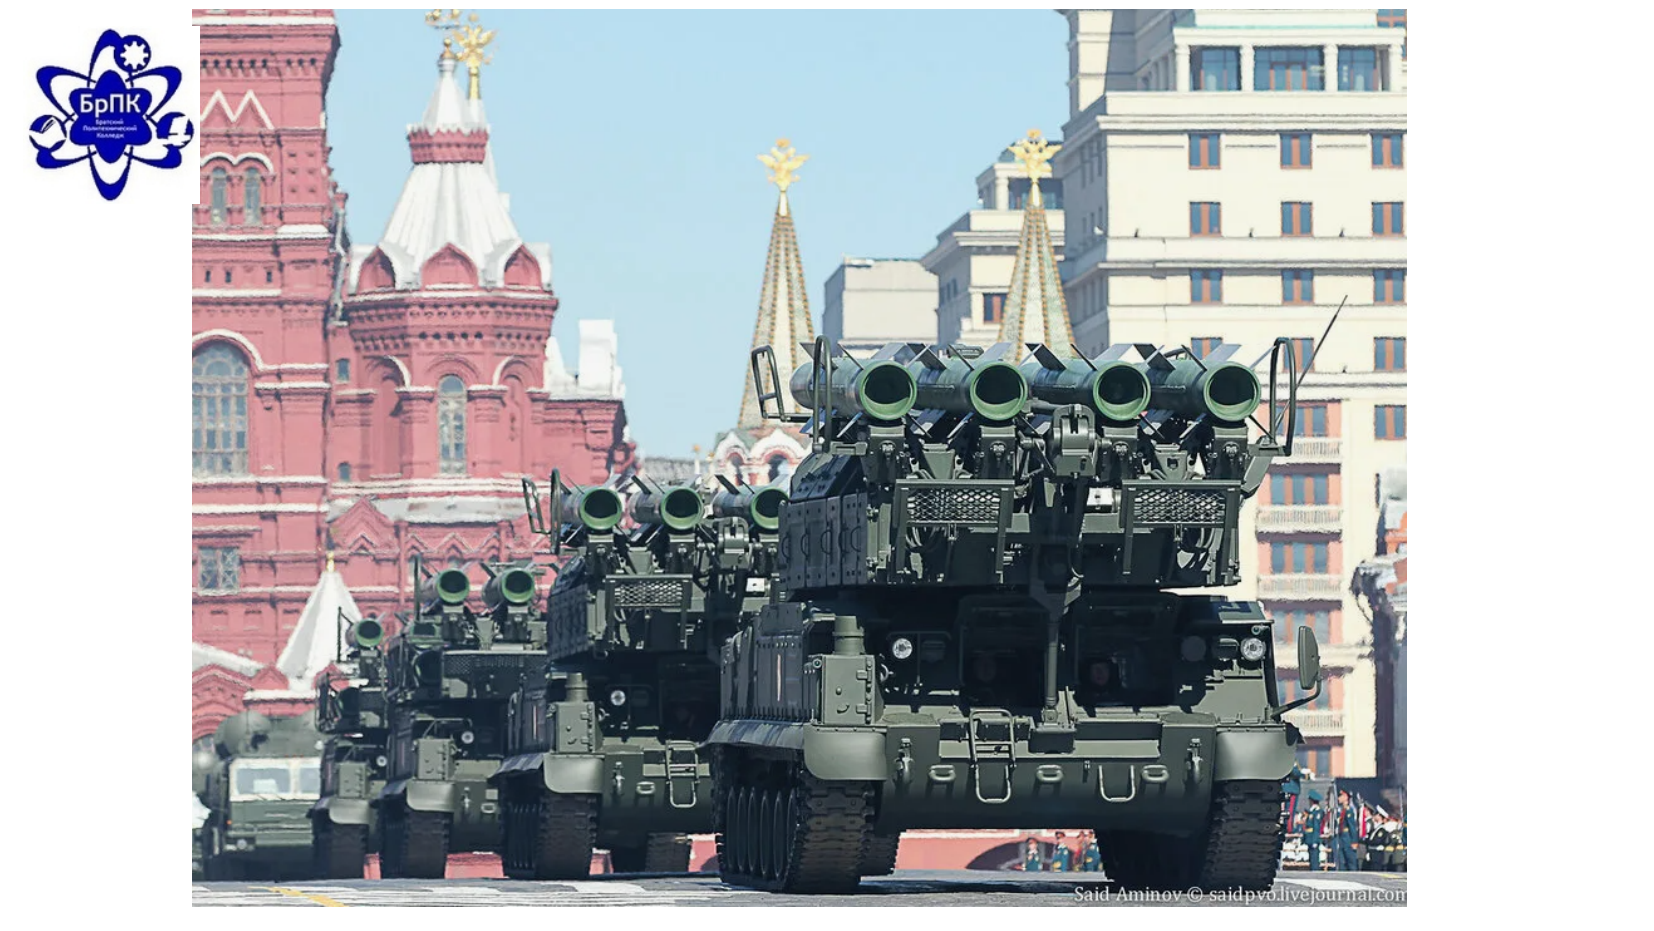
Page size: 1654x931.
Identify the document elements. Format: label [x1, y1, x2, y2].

picture [23, 9, 1407, 907]
